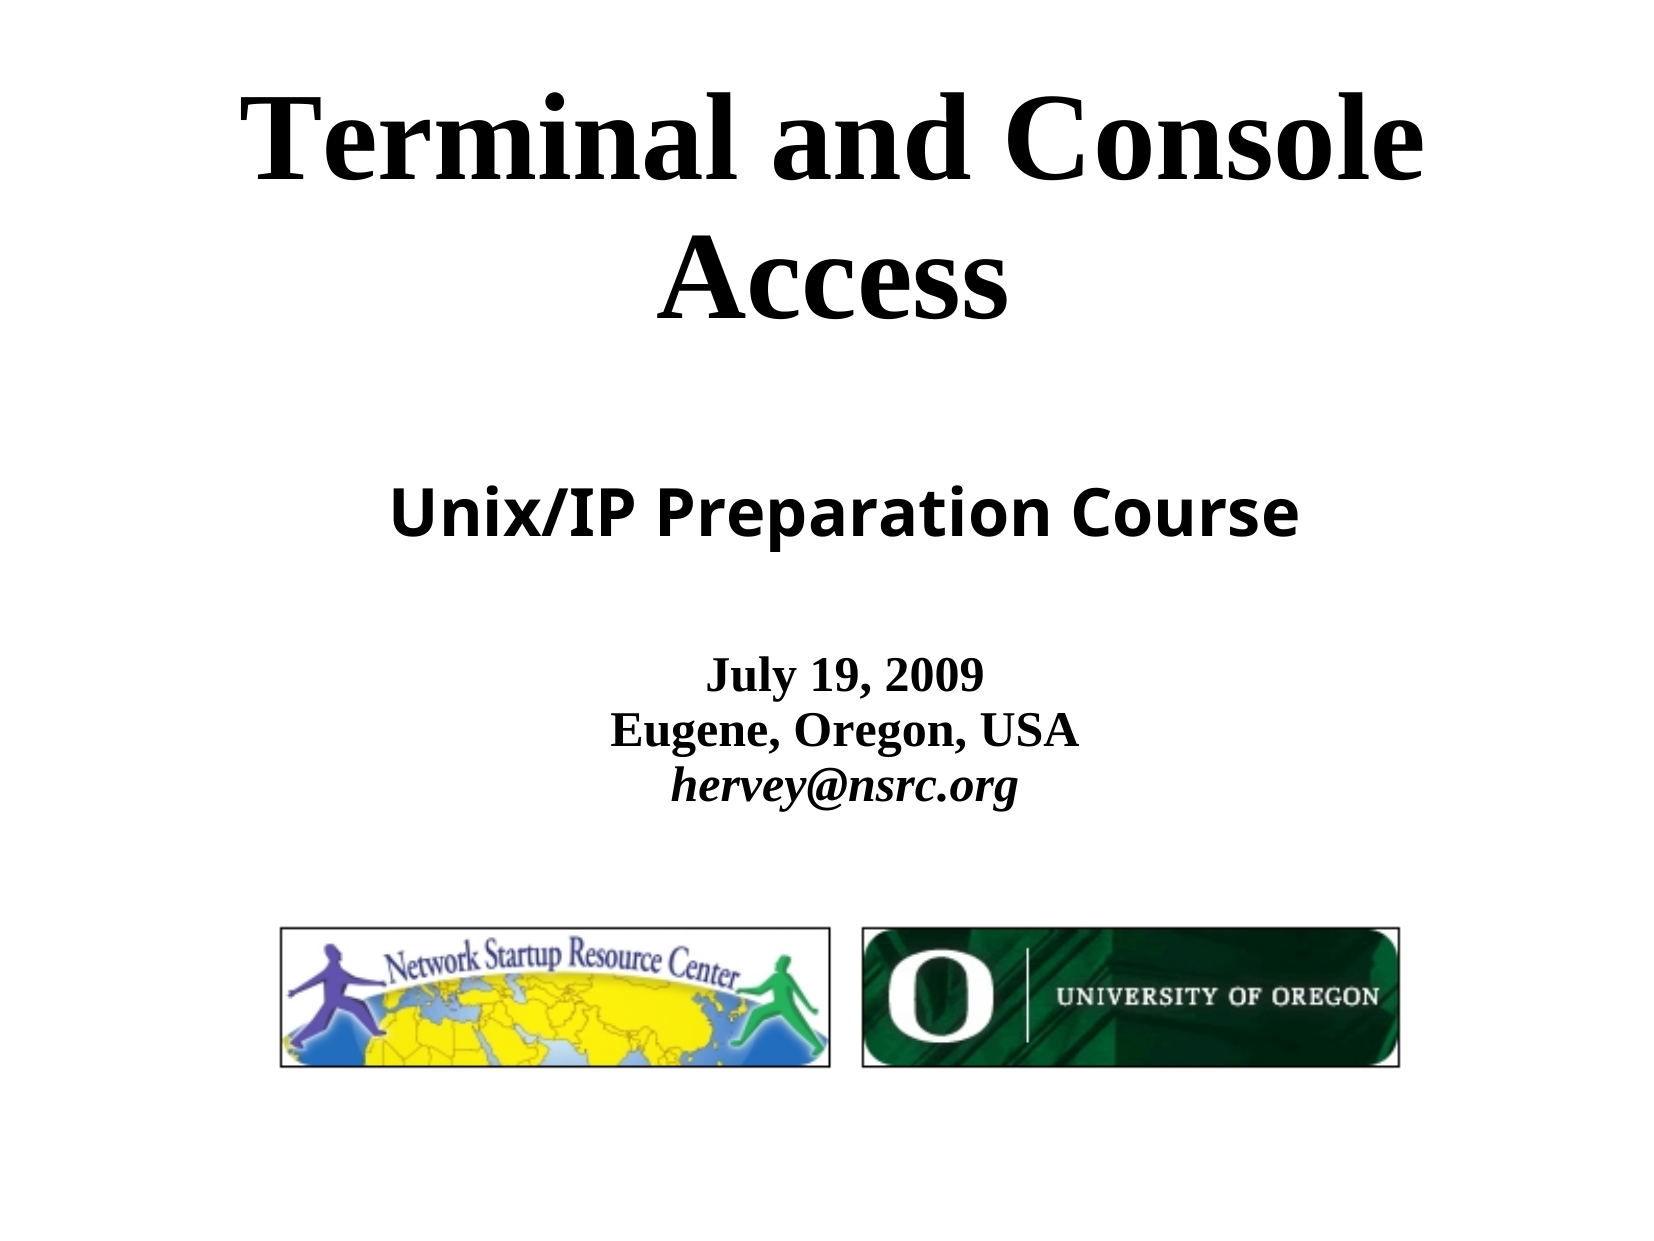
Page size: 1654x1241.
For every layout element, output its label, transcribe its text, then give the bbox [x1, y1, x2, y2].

title Terminal and Console Access [127, 68, 1540, 346]
subtitle Unix/IP Preparation Course July 19, 2009 Eugene, Oregon, USA hervey@nsrc.org [121, 303, 1534, 1085]
picture [268, 913, 1413, 1085]
